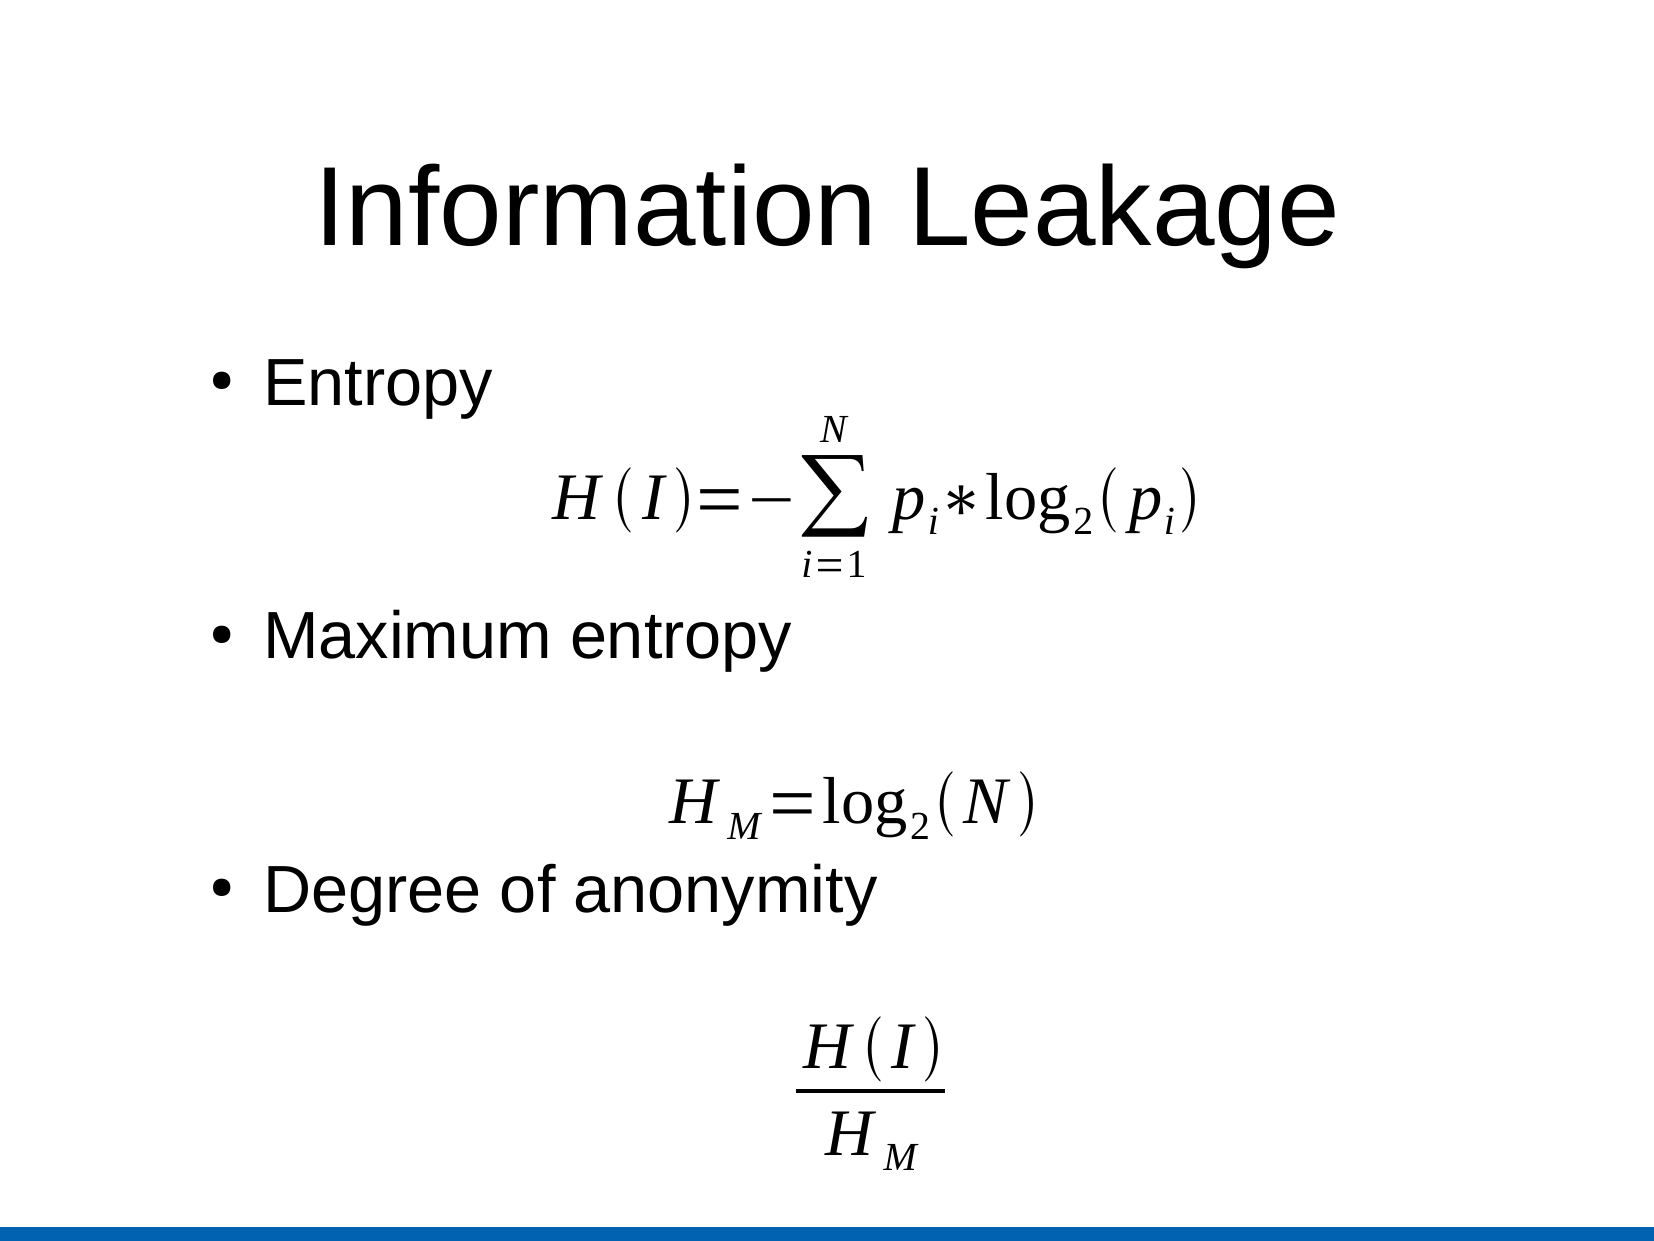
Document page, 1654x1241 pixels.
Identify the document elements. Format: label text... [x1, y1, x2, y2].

chart [660, 764, 1045, 848]
chart [786, 1009, 955, 1180]
chart [543, 406, 1207, 587]
list Entropy Maximum entropy Degree of anonymity [121, 344, 1533, 1149]
title Information Leakage [121, 102, 1533, 311]
